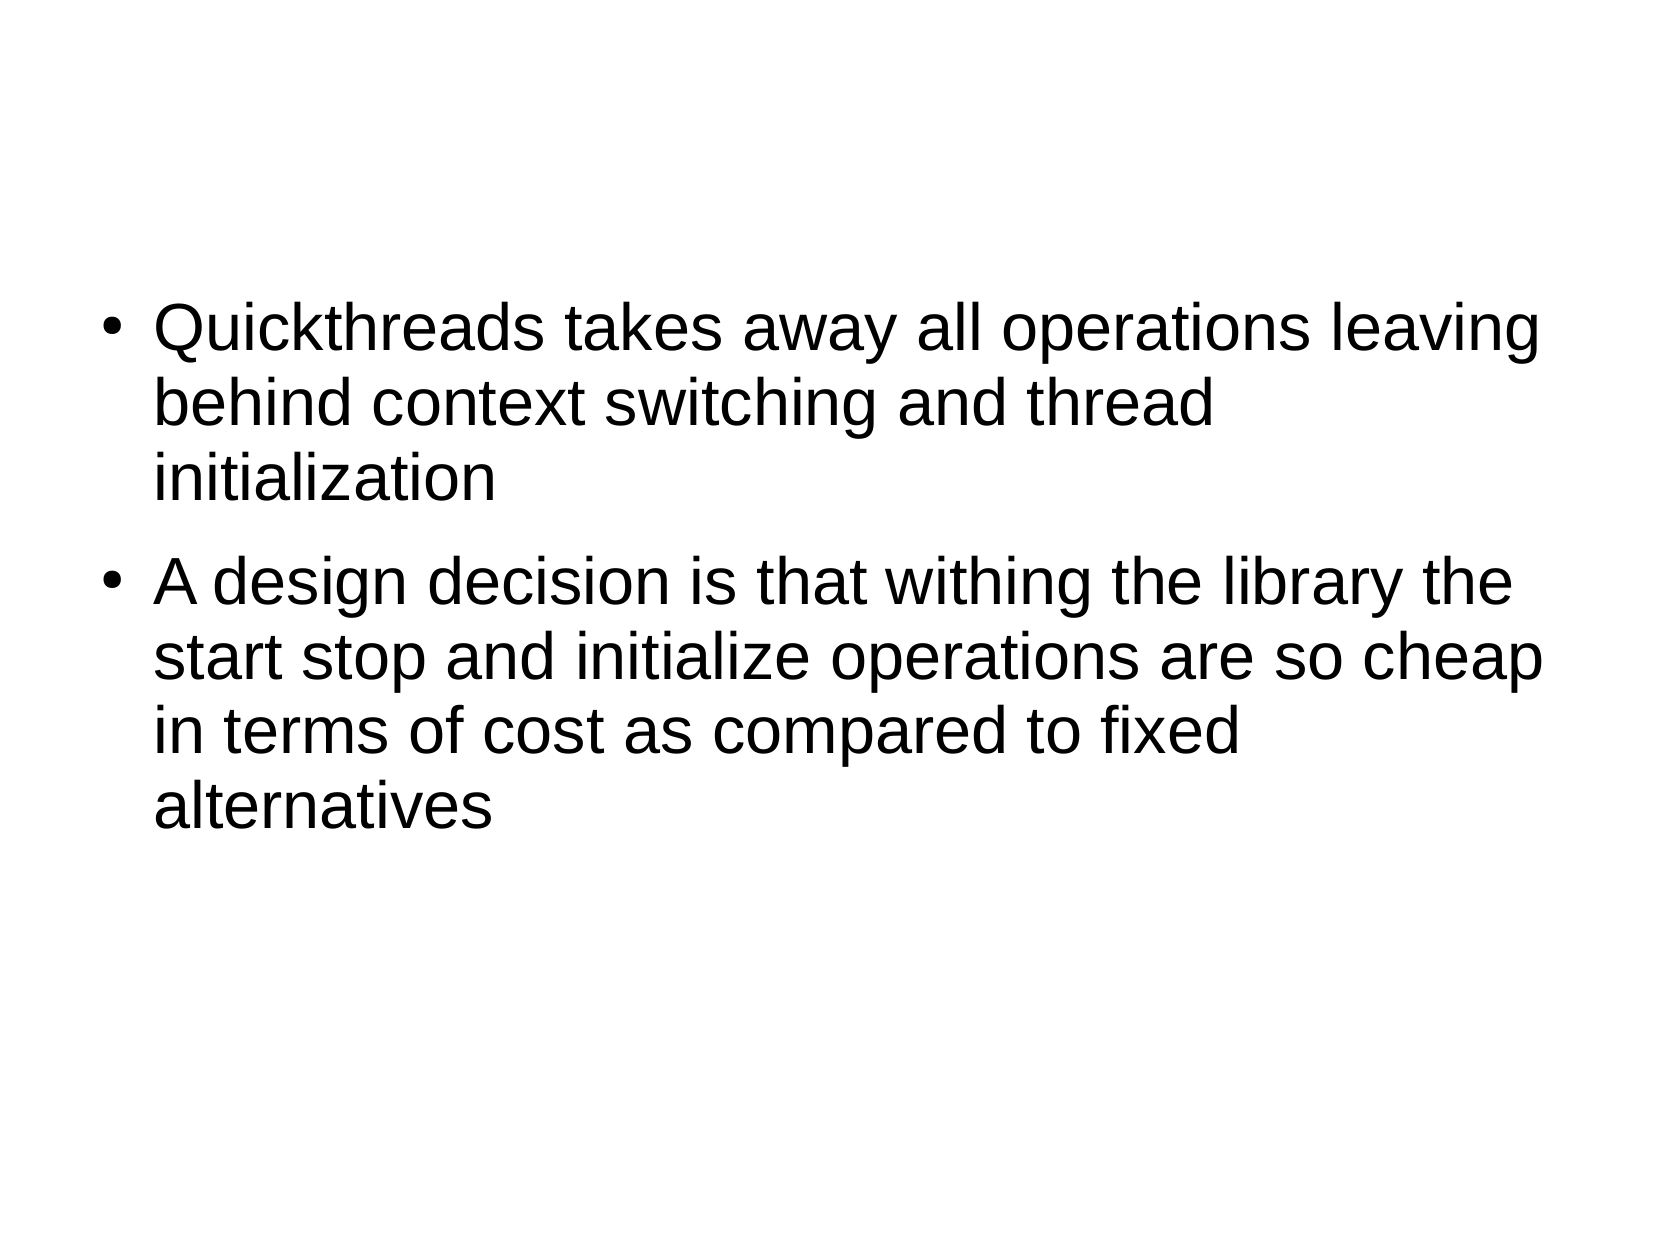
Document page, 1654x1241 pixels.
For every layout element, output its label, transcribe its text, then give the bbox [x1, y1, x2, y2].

list Quickthreads takes away all operations leaving behind context switching and thread initialization A design decision is that withing the library the start stop and initialize operations are so cheap in terms of cost as compared to fixed alternatives [82, 290, 1571, 1010]
